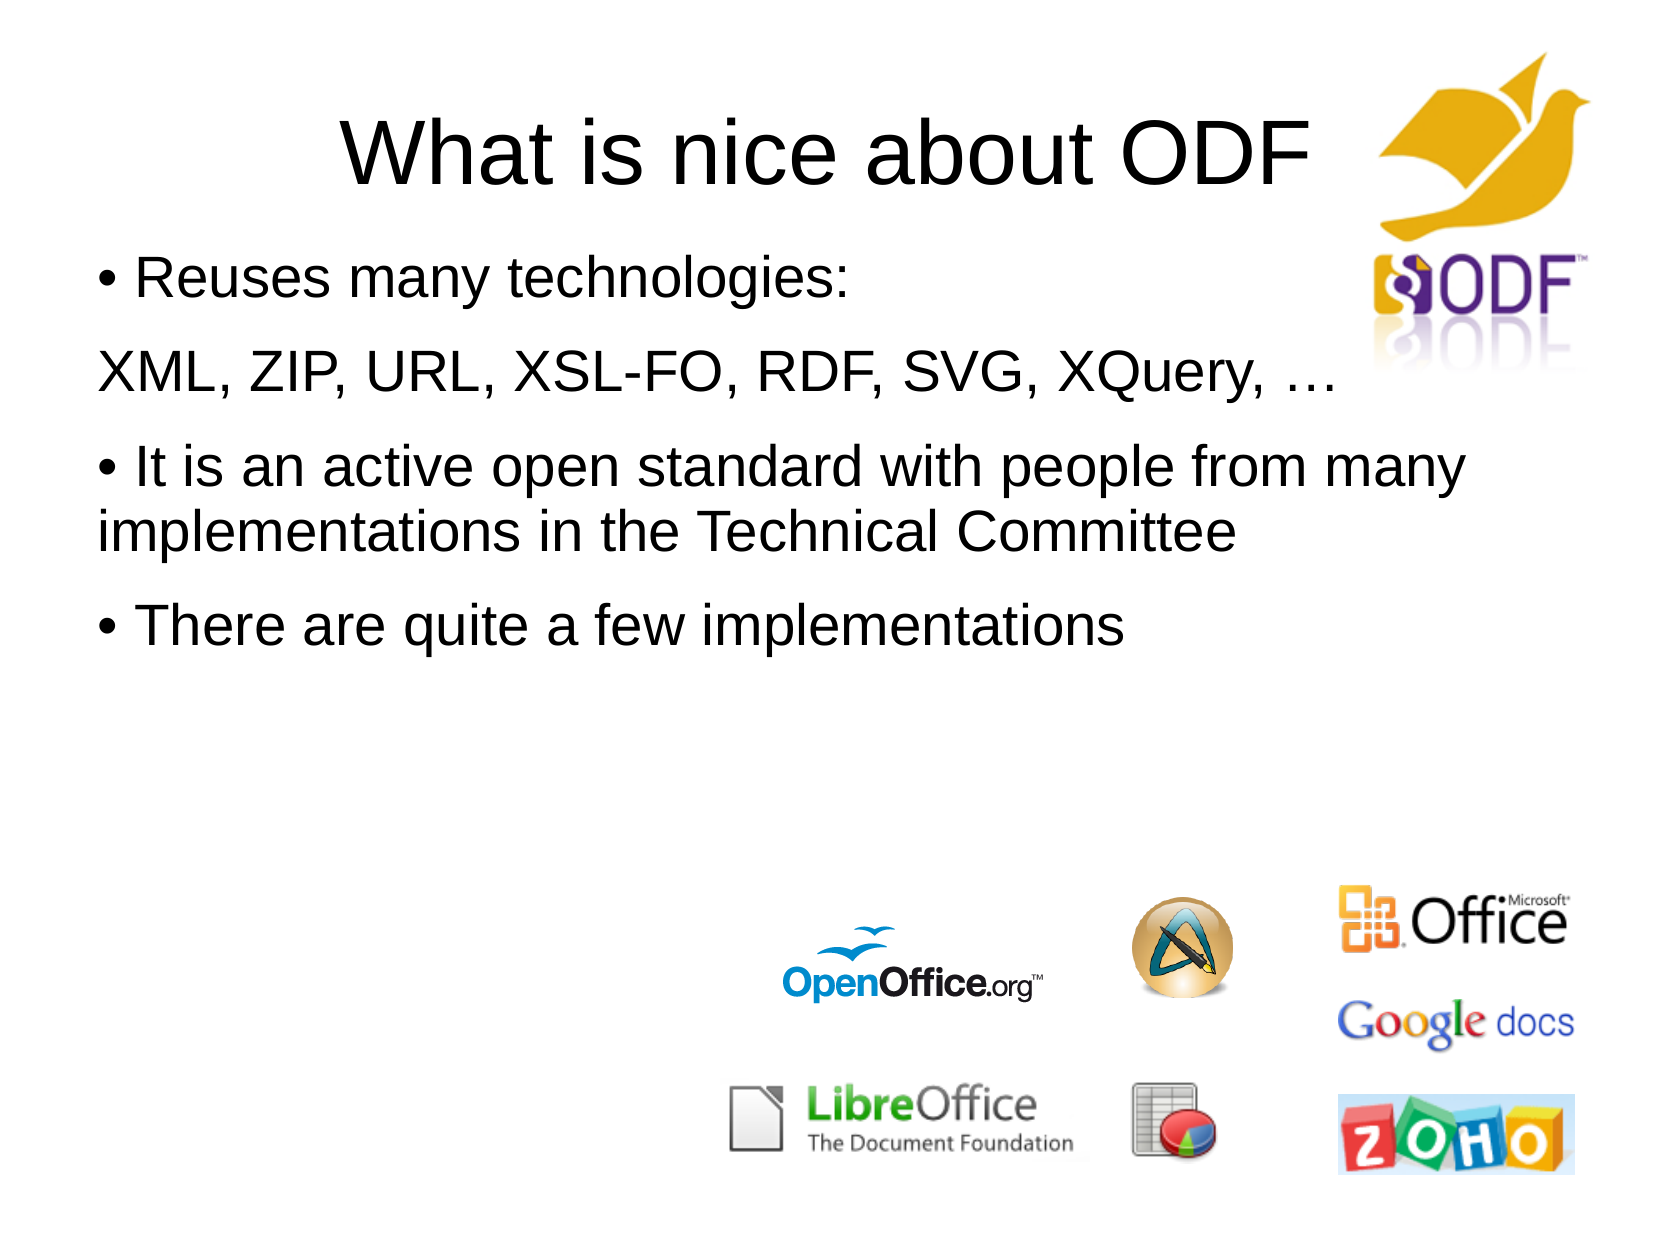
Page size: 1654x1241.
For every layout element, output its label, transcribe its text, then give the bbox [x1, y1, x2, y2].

picture [1129, 1074, 1218, 1164]
picture [1338, 999, 1575, 1057]
picture [1346, 49, 1613, 442]
picture [764, 891, 1060, 1040]
text_box What is nice about ODF [82, 94, 1571, 212]
picture [720, 1078, 1090, 1162]
picture [1338, 1094, 1575, 1175]
picture [1132, 897, 1233, 998]
picture [1338, 884, 1575, 954]
text_box • Reuses many technologies: XML, ZIP, URL, XSL-FO, RDF, SVG, XQuery, … • It is an active open standard with people from many implementations in the Technical Committee • There are quite a few implementations [82, 237, 1571, 1056]
